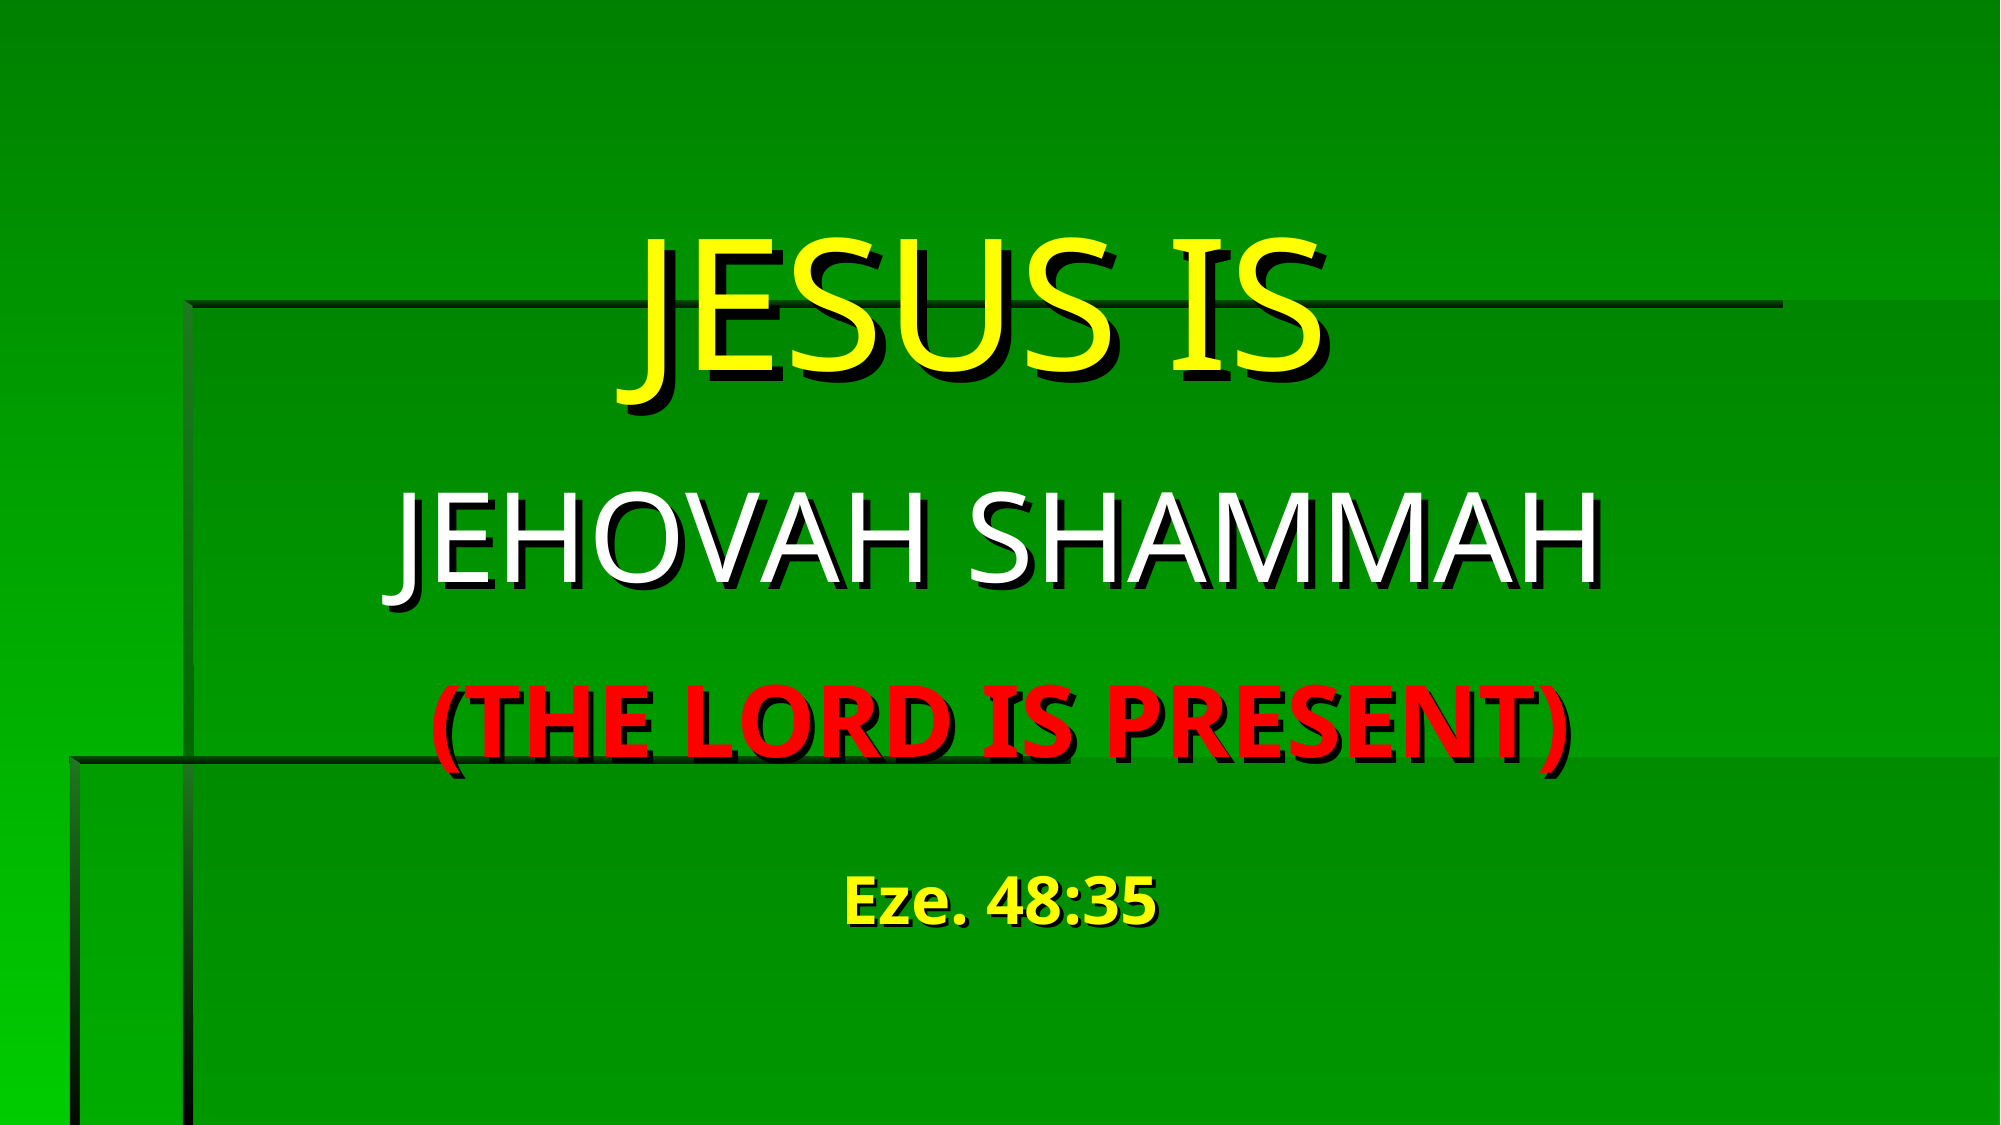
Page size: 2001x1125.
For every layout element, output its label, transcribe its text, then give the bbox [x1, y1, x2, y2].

title JESUS IS JEHOVAH SHAMMAH (THE LORD IS PRESENT) Eze. 48:35 [0, 0, 2000, 1125]
